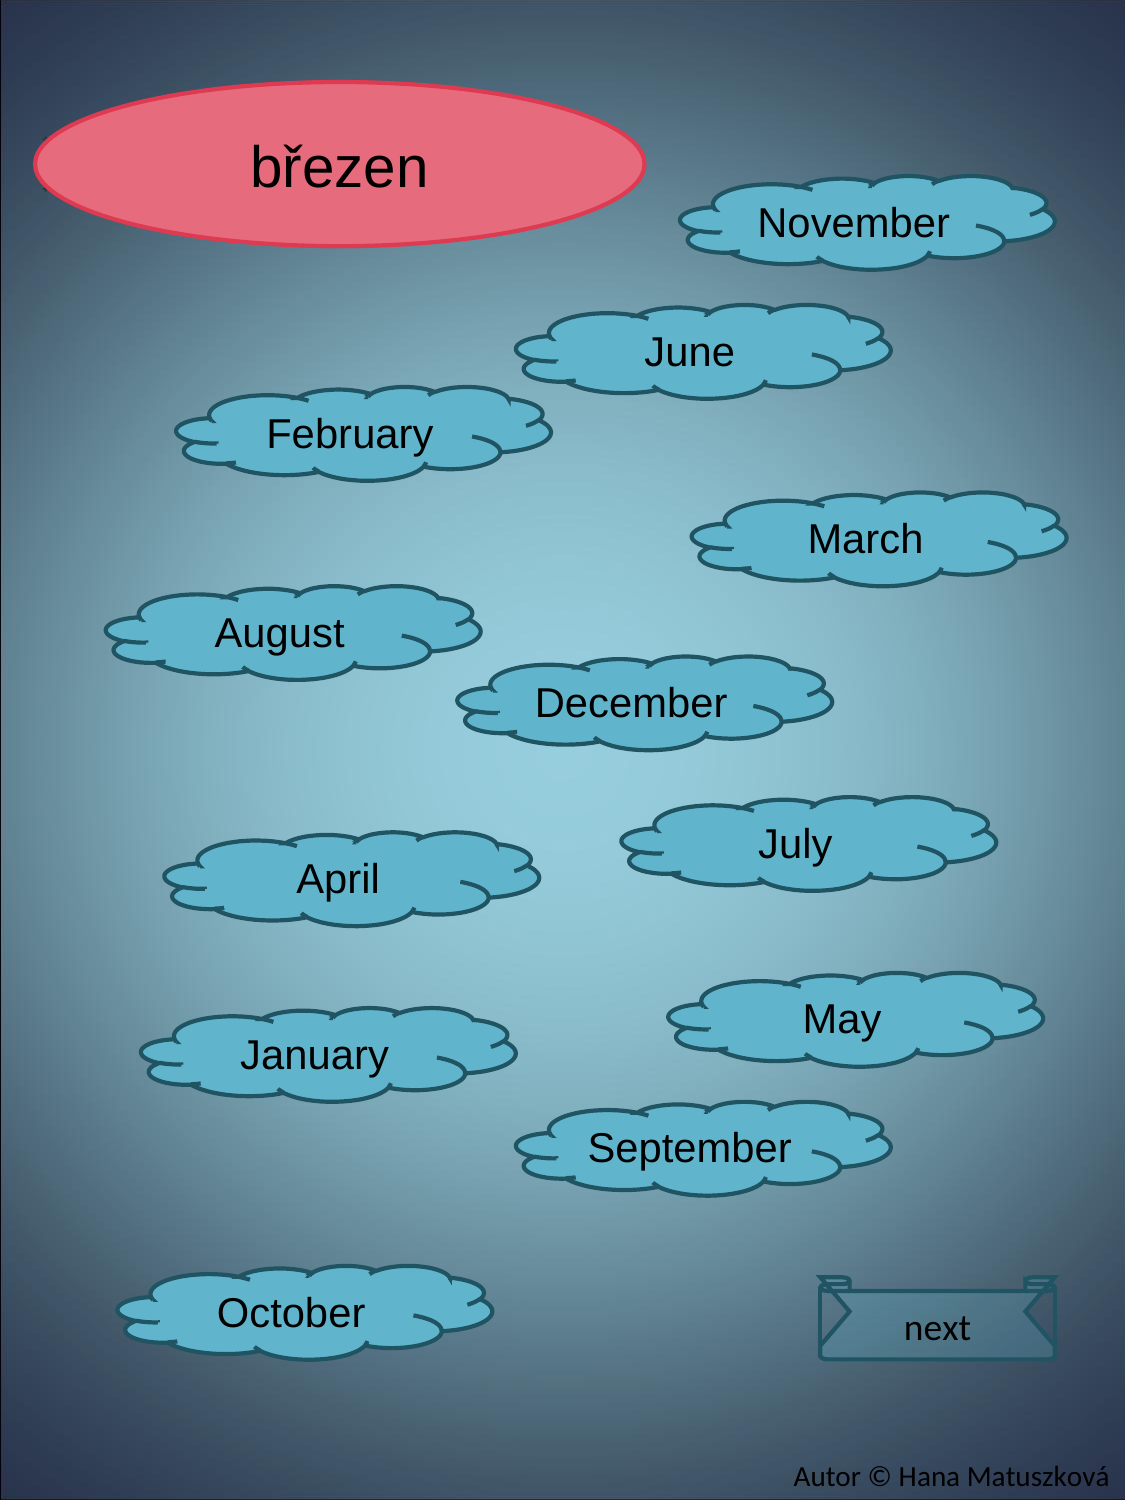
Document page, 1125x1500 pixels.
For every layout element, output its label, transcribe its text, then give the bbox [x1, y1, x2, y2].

text_box September [515, 1101, 891, 1196]
text_box June [515, 304, 891, 399]
text_box March [691, 492, 1067, 587]
text_box February [176, 386, 551, 481]
text_box next [820, 1277, 1055, 1360]
picture [0, 0, 1125, 1500]
text_box May [668, 972, 1044, 1067]
text_box January [140, 1008, 516, 1102]
text_box April [164, 832, 540, 927]
text_box November [679, 176, 1055, 270]
text_box December [457, 656, 833, 751]
text_box August [105, 586, 481, 680]
text_box Autor © Hana Matuszková [778, 1449, 1125, 1500]
text_box October [117, 1265, 493, 1360]
text_box březen [35, 82, 645, 247]
text_box July [621, 797, 997, 891]
